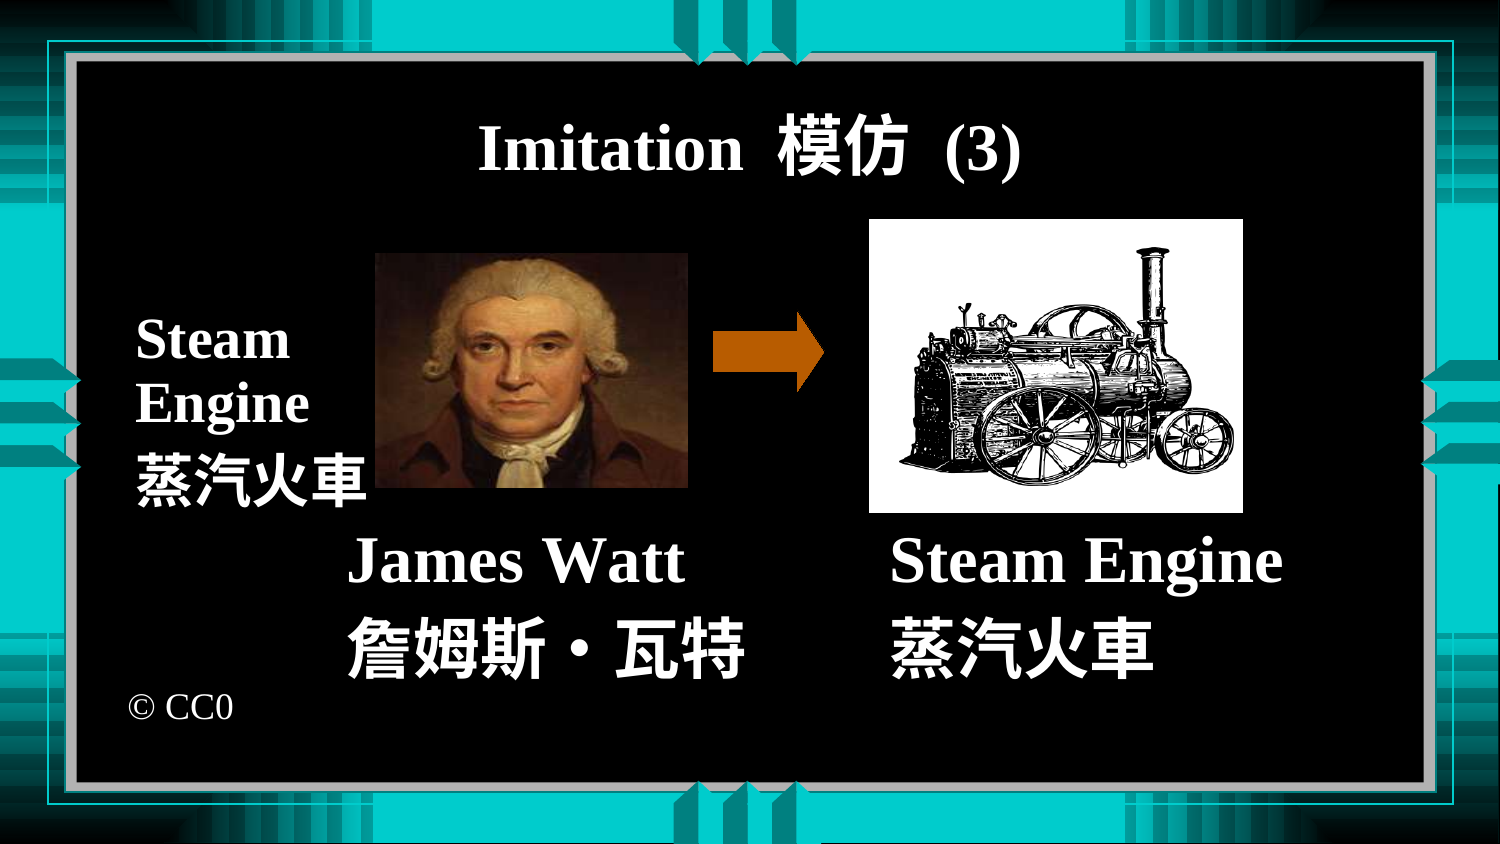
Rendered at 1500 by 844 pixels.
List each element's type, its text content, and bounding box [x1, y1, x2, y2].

text_box Steam Engine 蒸汽火車 [120, 298, 458, 528]
title Imitation 模仿 (3) [112, 70, 1388, 212]
text_box [712, 309, 826, 394]
text_box Steam Engine 蒸汽火車 [874, 515, 1325, 701]
text_box [868, 218, 1244, 514]
picture [375, 253, 688, 488]
text_box James Watt 詹姆斯・瓦特 [331, 515, 782, 701]
text_box © CC0 [112, 678, 526, 736]
picture [899, 247, 1234, 486]
